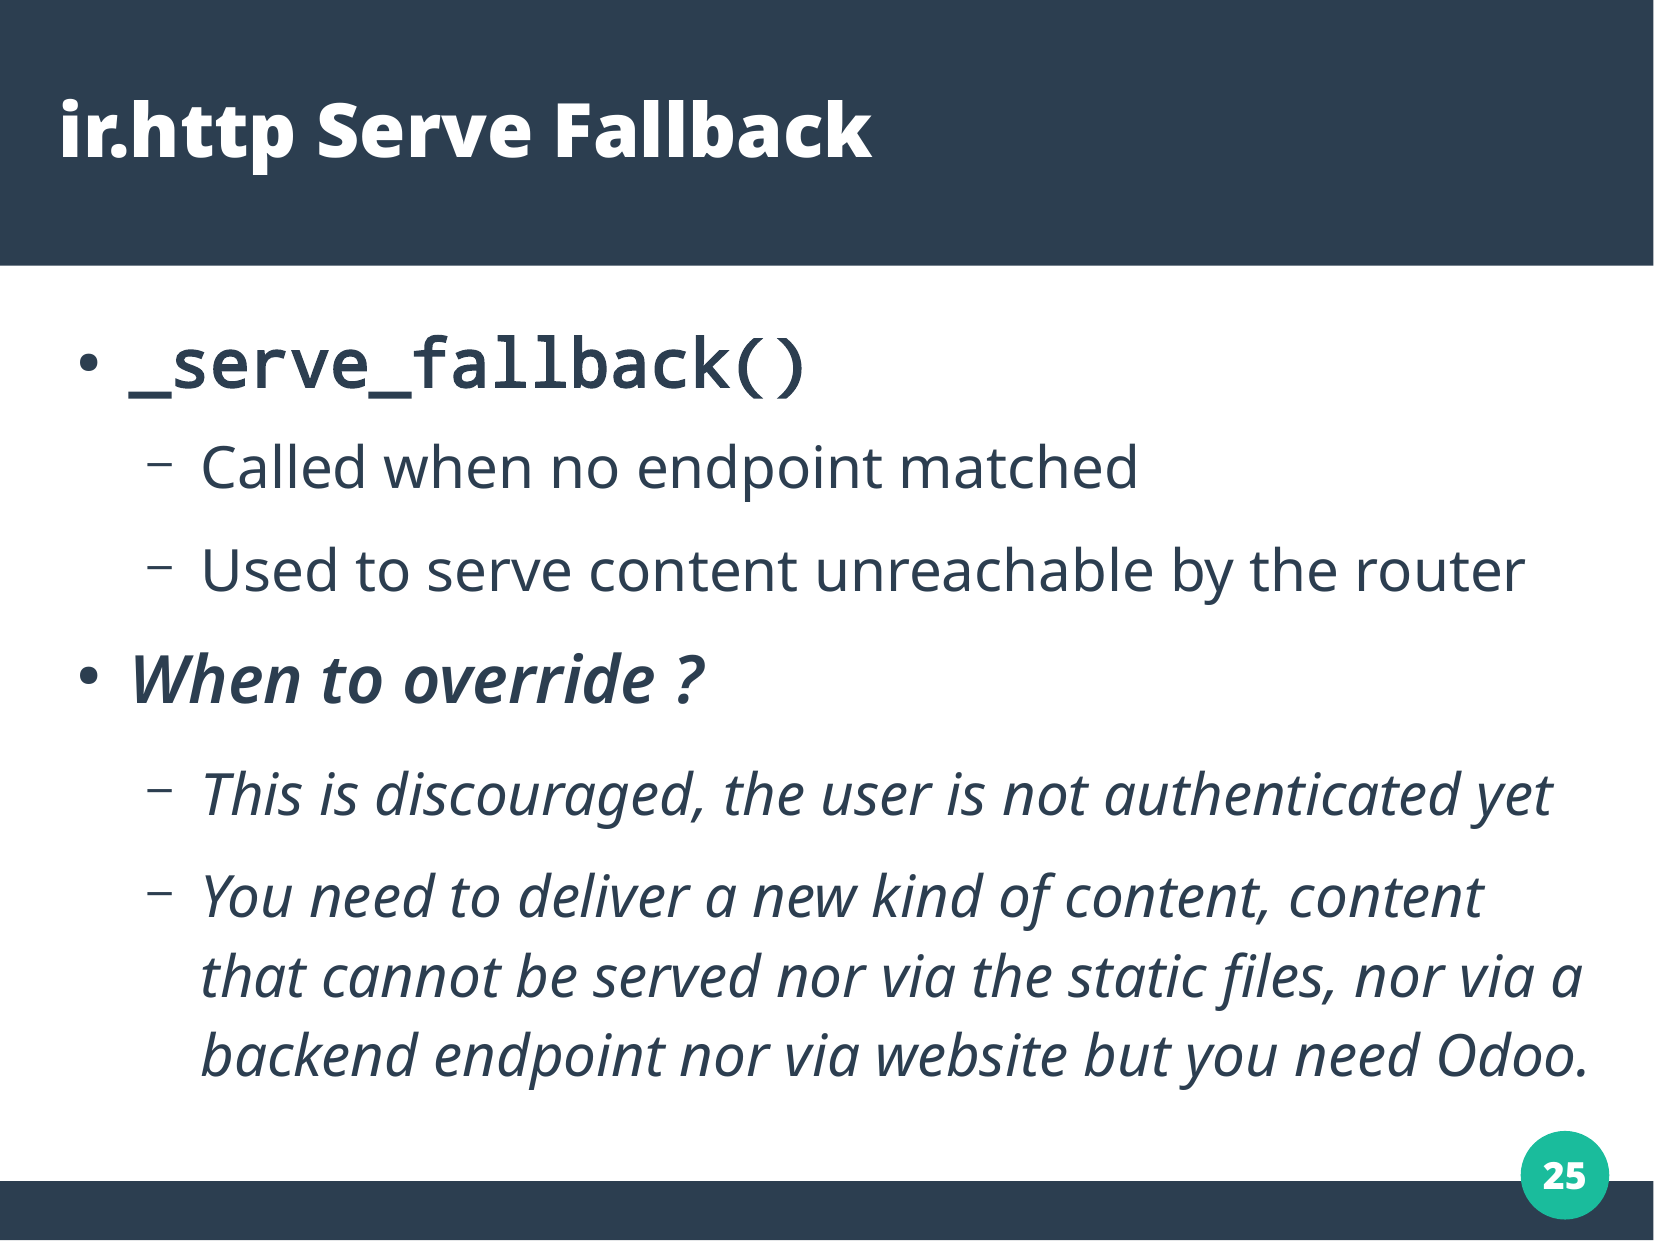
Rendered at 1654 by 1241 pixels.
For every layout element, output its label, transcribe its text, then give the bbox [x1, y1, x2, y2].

title ir.http Serve Fallback [59, 49, 1595, 207]
list _serve_fallback() Called when no endpoint matched Used to serve content unreachable by the router When to override ? This is discouraged, the user is not authenticated yet You need to deliver a new kind of content, content that cannot be served nor via the static files, nor via a backend endpoint nor via website but you need Odoo. [59, 324, 1595, 1152]
